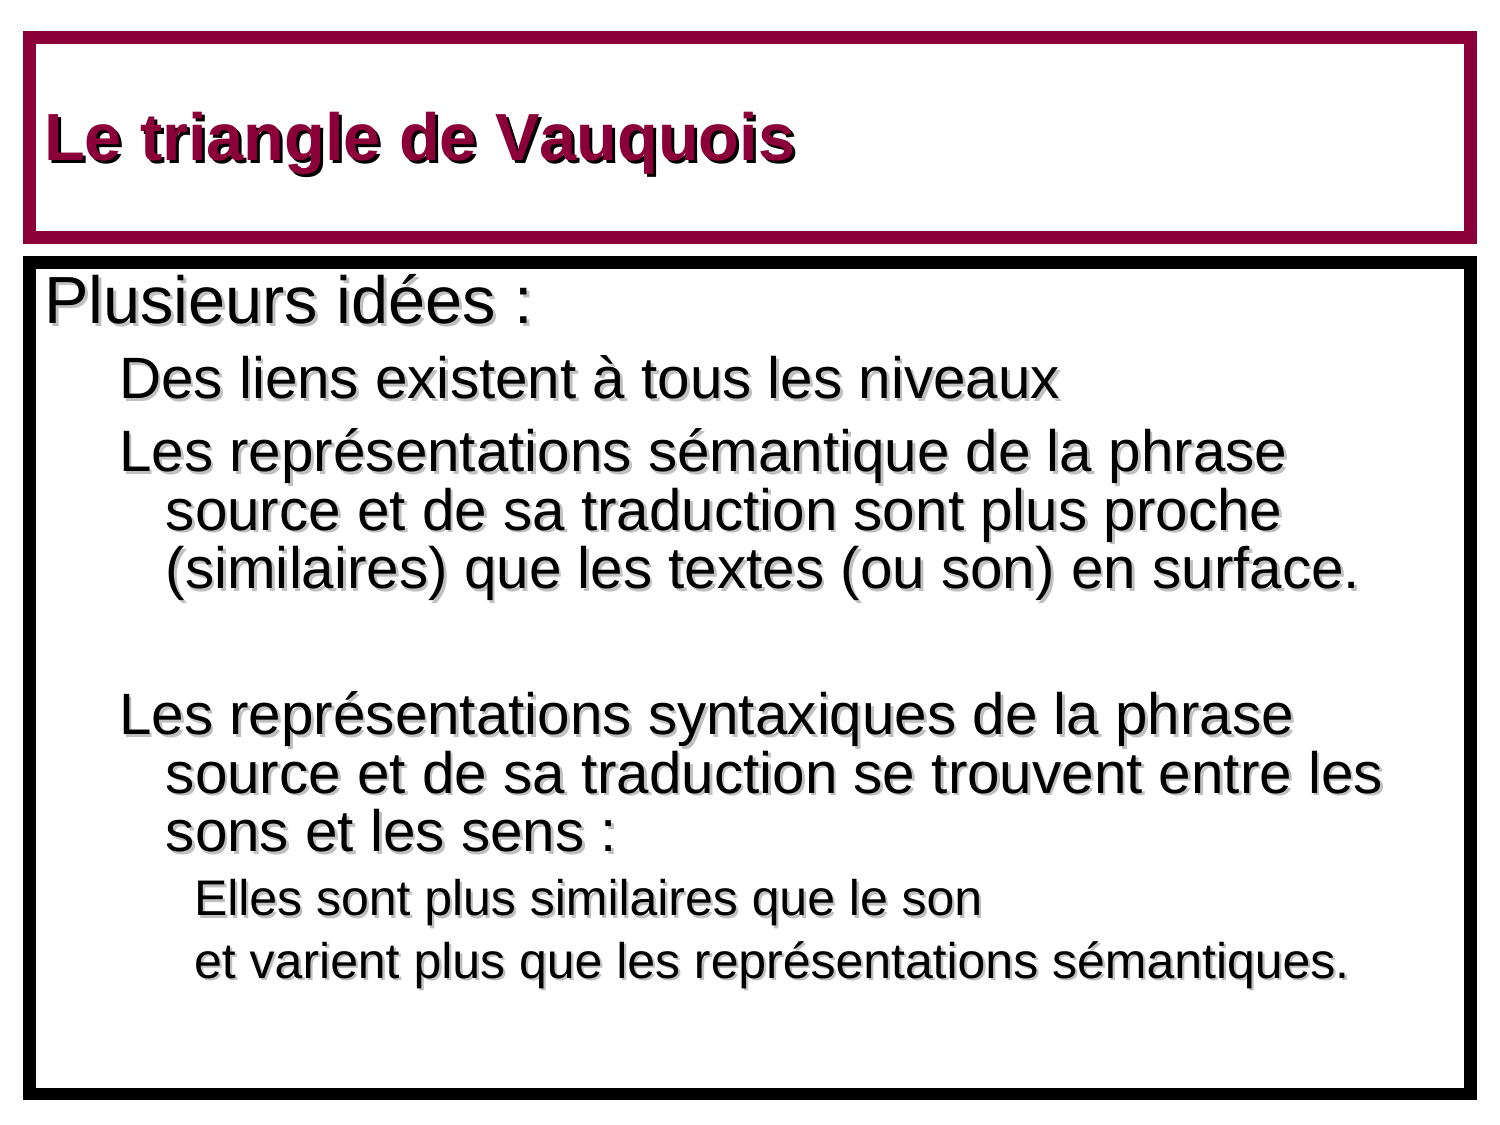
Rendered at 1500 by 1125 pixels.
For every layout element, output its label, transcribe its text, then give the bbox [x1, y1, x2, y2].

list Plusieurs idées : Des liens existent à tous les niveaux Les représentations sémantique de la phrase source et de sa traduction sont plus proche (similaires) que les textes (ou son) en surface. Les représentations syntaxiques de la phrase source et de sa traduction se trouvent entre les sons et les sens : Elles sont plus similaires que le son et varient plus que les représentations sémantiques. [29, 262, 1471, 1095]
title Le triangle de Vauquois [29, 37, 1471, 238]
